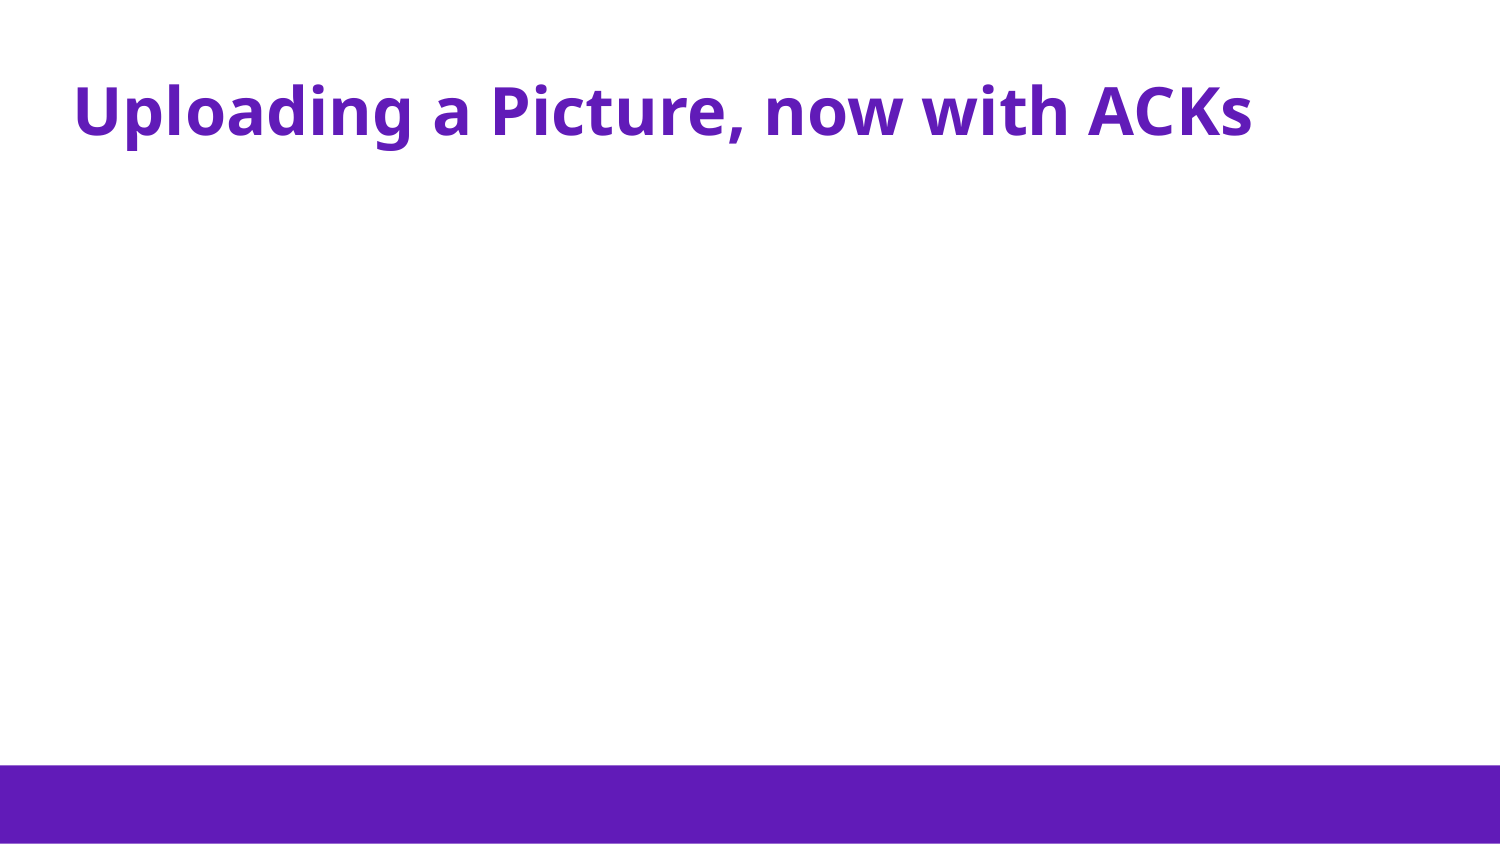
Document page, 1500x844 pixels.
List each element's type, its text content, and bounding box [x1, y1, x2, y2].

title Uploading a Picture, now with ACKs [57, 54, 1273, 164]
